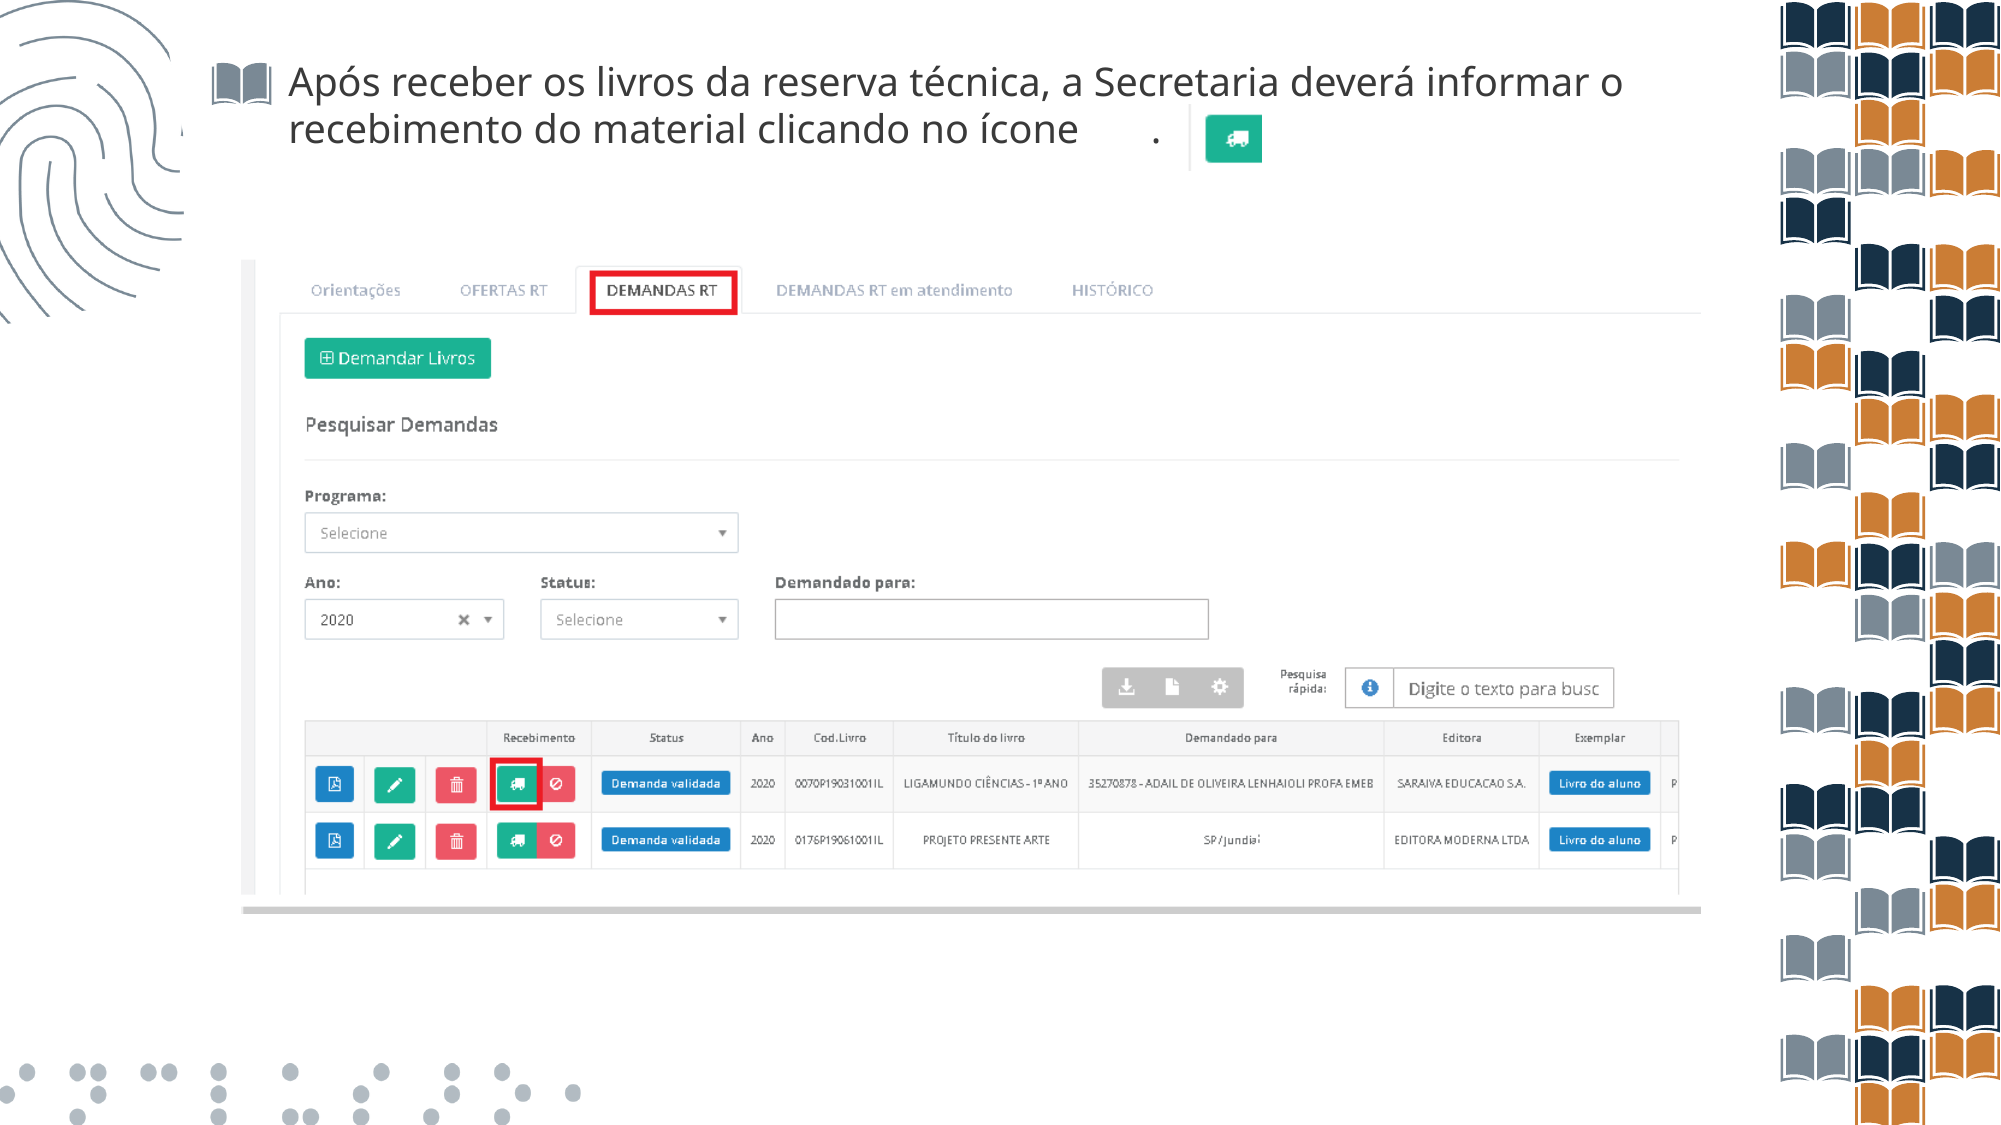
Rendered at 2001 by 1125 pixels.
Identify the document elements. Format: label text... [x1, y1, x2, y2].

text_box [1855, 885, 1926, 936]
picture [1180, 104, 1262, 171]
text_box [1929, 147, 2000, 198]
text_box [0, 1063, 581, 1125]
text_box [1780, 292, 1851, 392]
text_box [1855, 490, 1926, 540]
text_box [1855, 348, 1926, 447]
text_box [1929, 242, 2000, 292]
text_box [0, 0, 210, 326]
text_box [1855, 689, 1926, 835]
text_box [1780, 1032, 1851, 1082]
text_box Após receber os livros da reserva técnica, a Secretaria deverá informar o recebimento do material clicando no ícone . [273, 49, 1744, 161]
text_box [1855, 983, 1926, 1125]
text_box [1929, 983, 2000, 1081]
text_box [1929, 293, 2000, 343]
text_box [1780, 781, 1851, 882]
text_box [1780, 932, 1851, 983]
text_box [1855, 0, 1926, 197]
text_box [1929, 0, 2000, 97]
text_box [1929, 392, 2000, 492]
text_box [1780, 0, 1851, 99]
text_box [1855, 241, 1926, 292]
picture [241, 255, 1701, 914]
text_box [211, 60, 272, 106]
text_box [1780, 684, 1851, 735]
text_box [1929, 834, 2000, 932]
text_box [1780, 145, 1851, 245]
text_box [1855, 592, 1926, 643]
text_box [1780, 440, 1851, 491]
text_box [1855, 541, 1926, 591]
text_box [1929, 539, 2000, 735]
text_box [1780, 539, 1851, 589]
